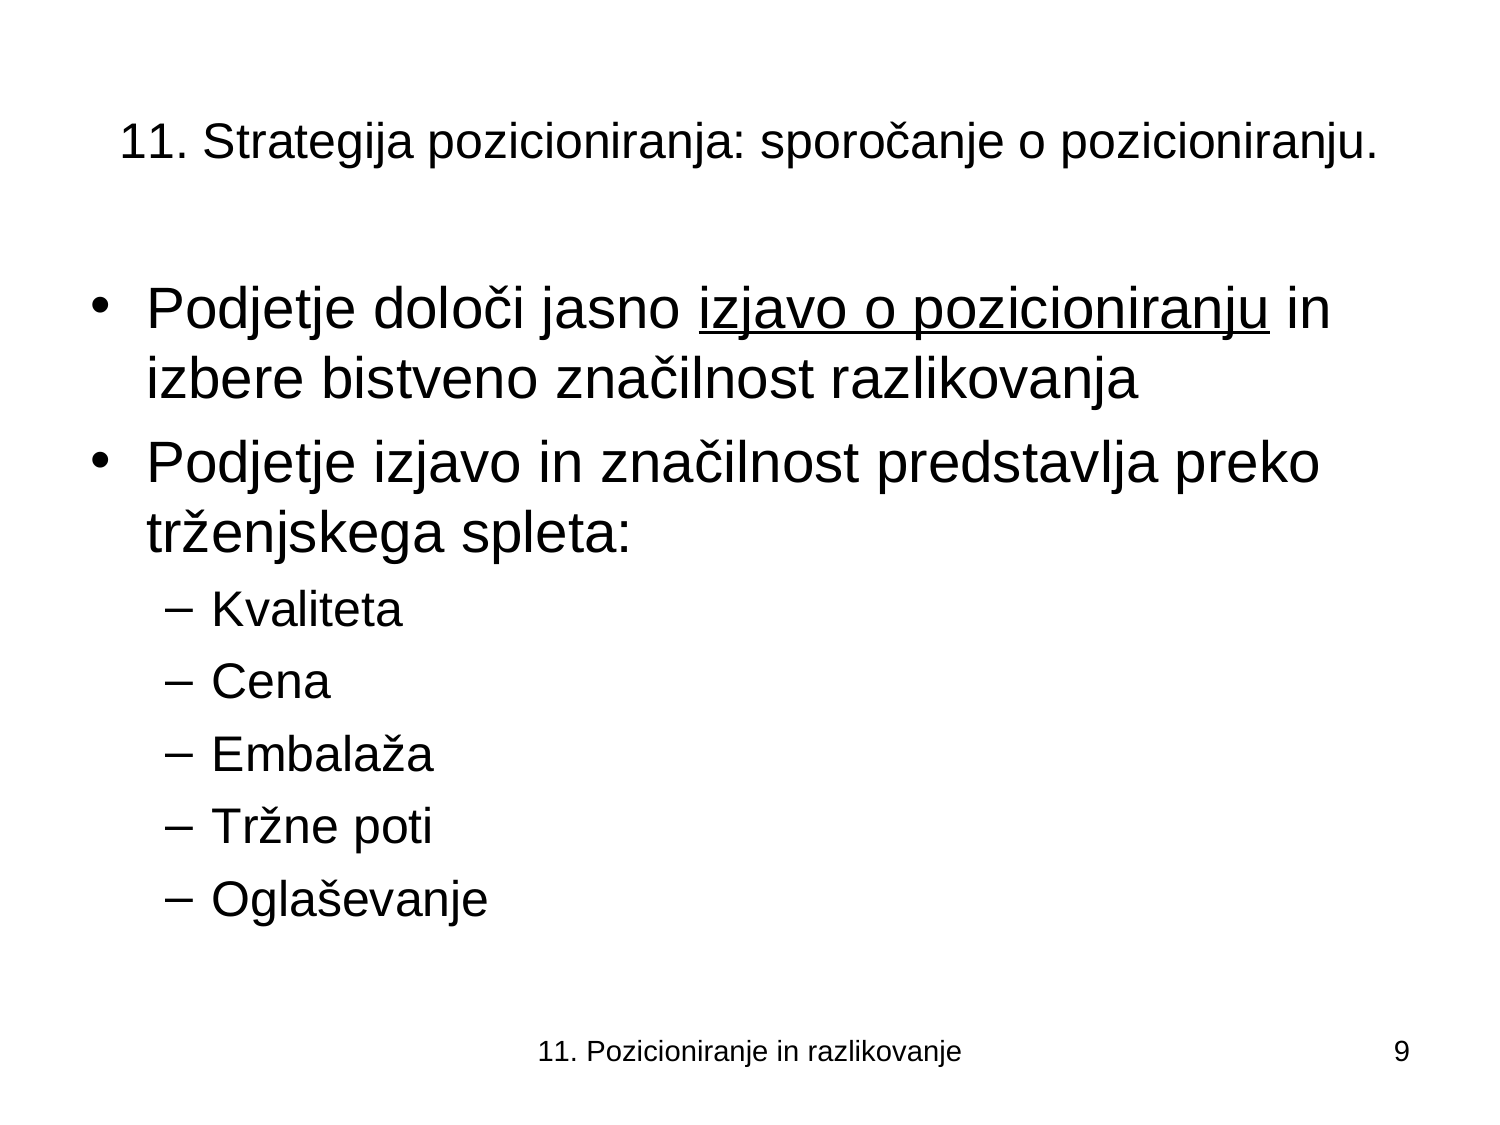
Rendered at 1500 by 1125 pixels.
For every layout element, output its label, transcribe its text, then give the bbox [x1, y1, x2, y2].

title 11. Strategija pozicioniranja: sporočanje o pozicioniranju. [75, 45, 1426, 233]
list Podjetje določi jasno izjavo o pozicioniranju in izbere bistveno značilnost razlikovanja Podjetje izjavo in značilnost predstavlja preko trženjskega spleta: Kvaliteta Cena Embalaža Tržne poti Oglaševanje [75, 262, 1426, 1007]
text_box 11. Pozicioniranje in razlikovanje [512, 1024, 988, 1103]
text_box <number> [1074, 1024, 1426, 1103]
